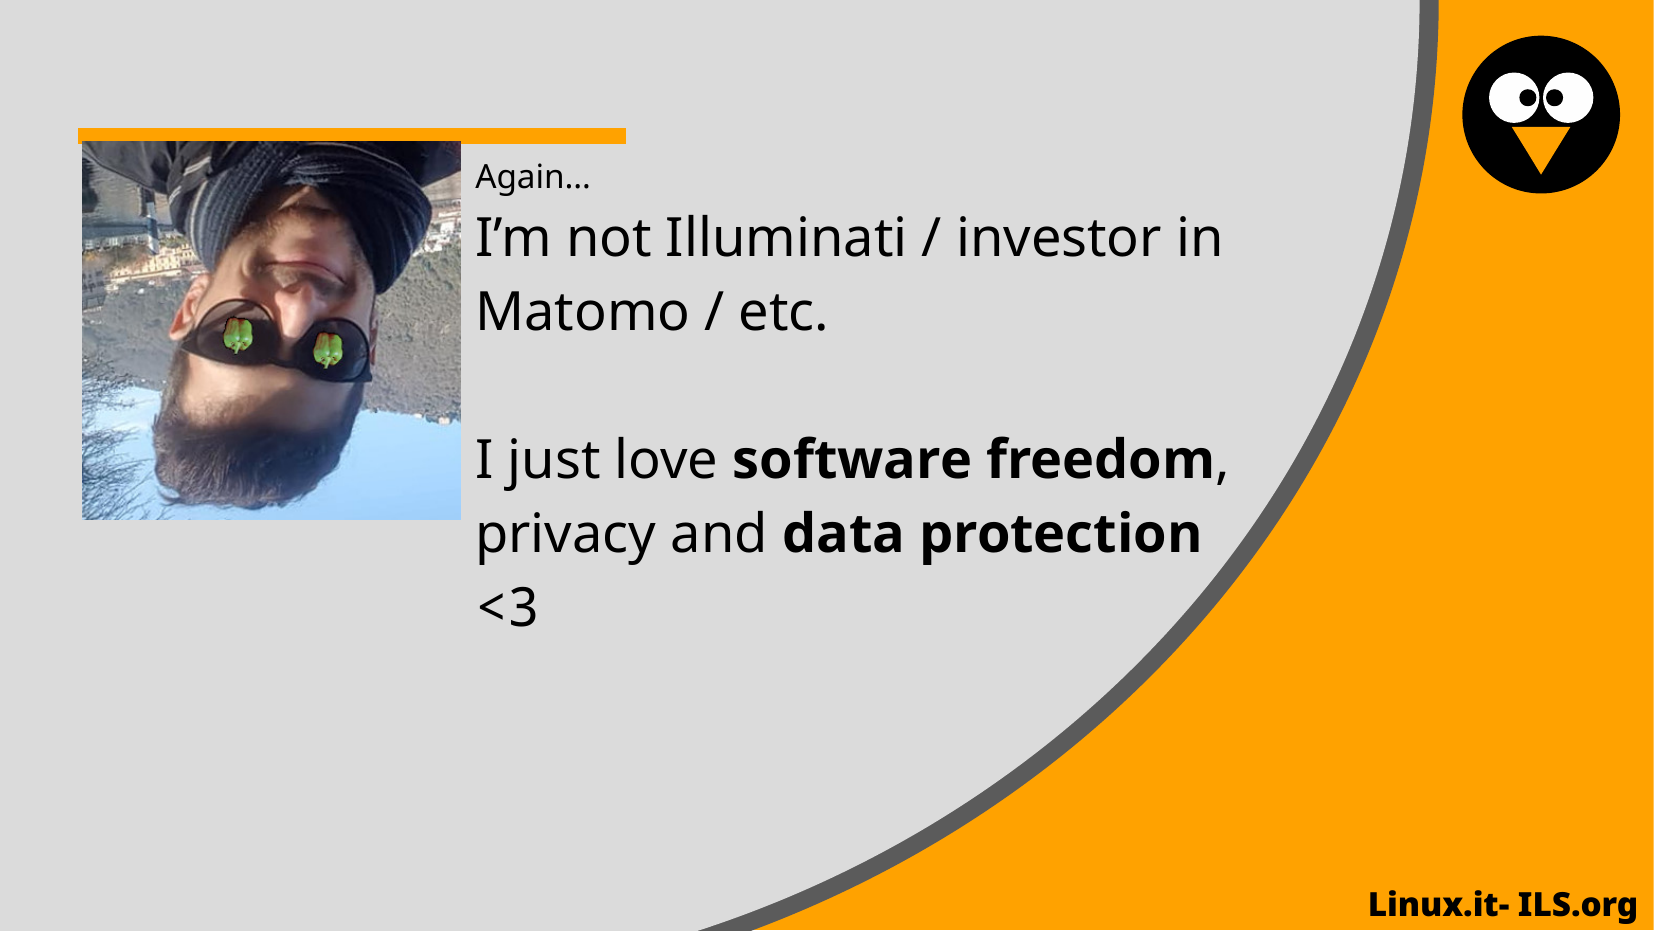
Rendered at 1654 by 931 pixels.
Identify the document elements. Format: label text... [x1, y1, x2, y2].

text_box Linux.it- ILS.org [1346, 874, 1654, 927]
picture [82, 141, 461, 520]
text_box Again… I’m not Illuminati / investor in Matomo / etc. I just love software freedom, privacy and data protection <3 [460, 145, 1288, 662]
